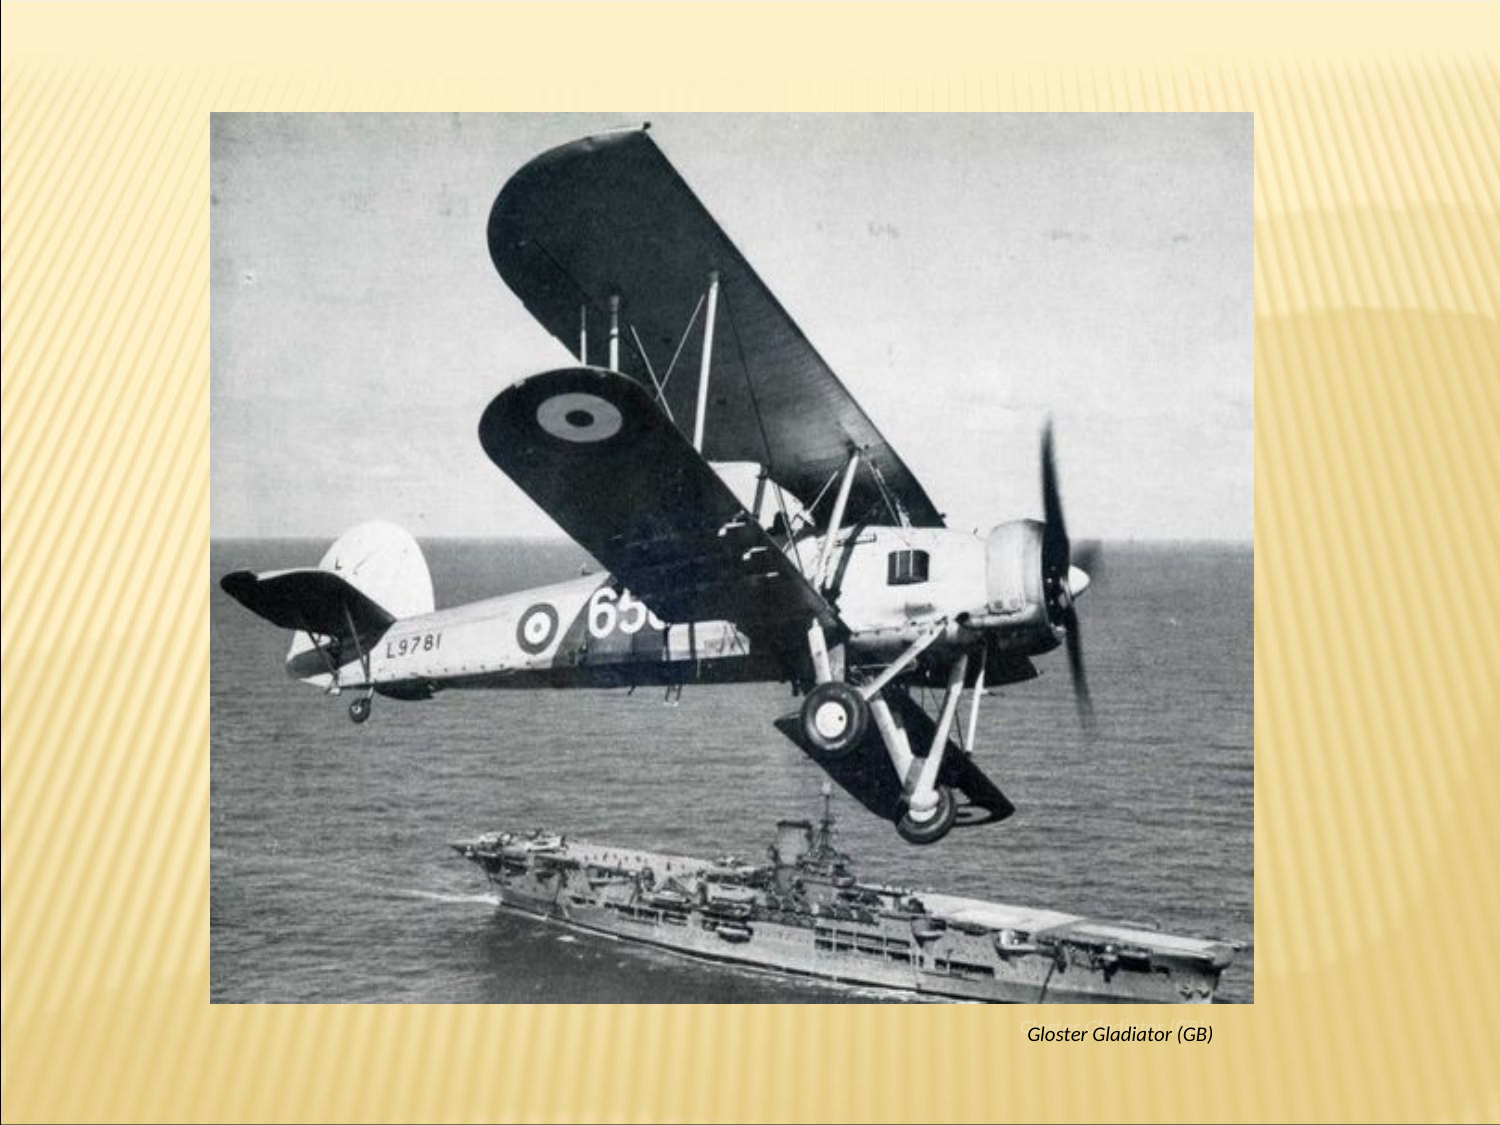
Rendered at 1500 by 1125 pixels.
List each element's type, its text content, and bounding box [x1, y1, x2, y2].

picture [0, 0, 1500, 1125]
text_box Gloster Gladiator (GB) [1012, 1012, 1251, 1053]
